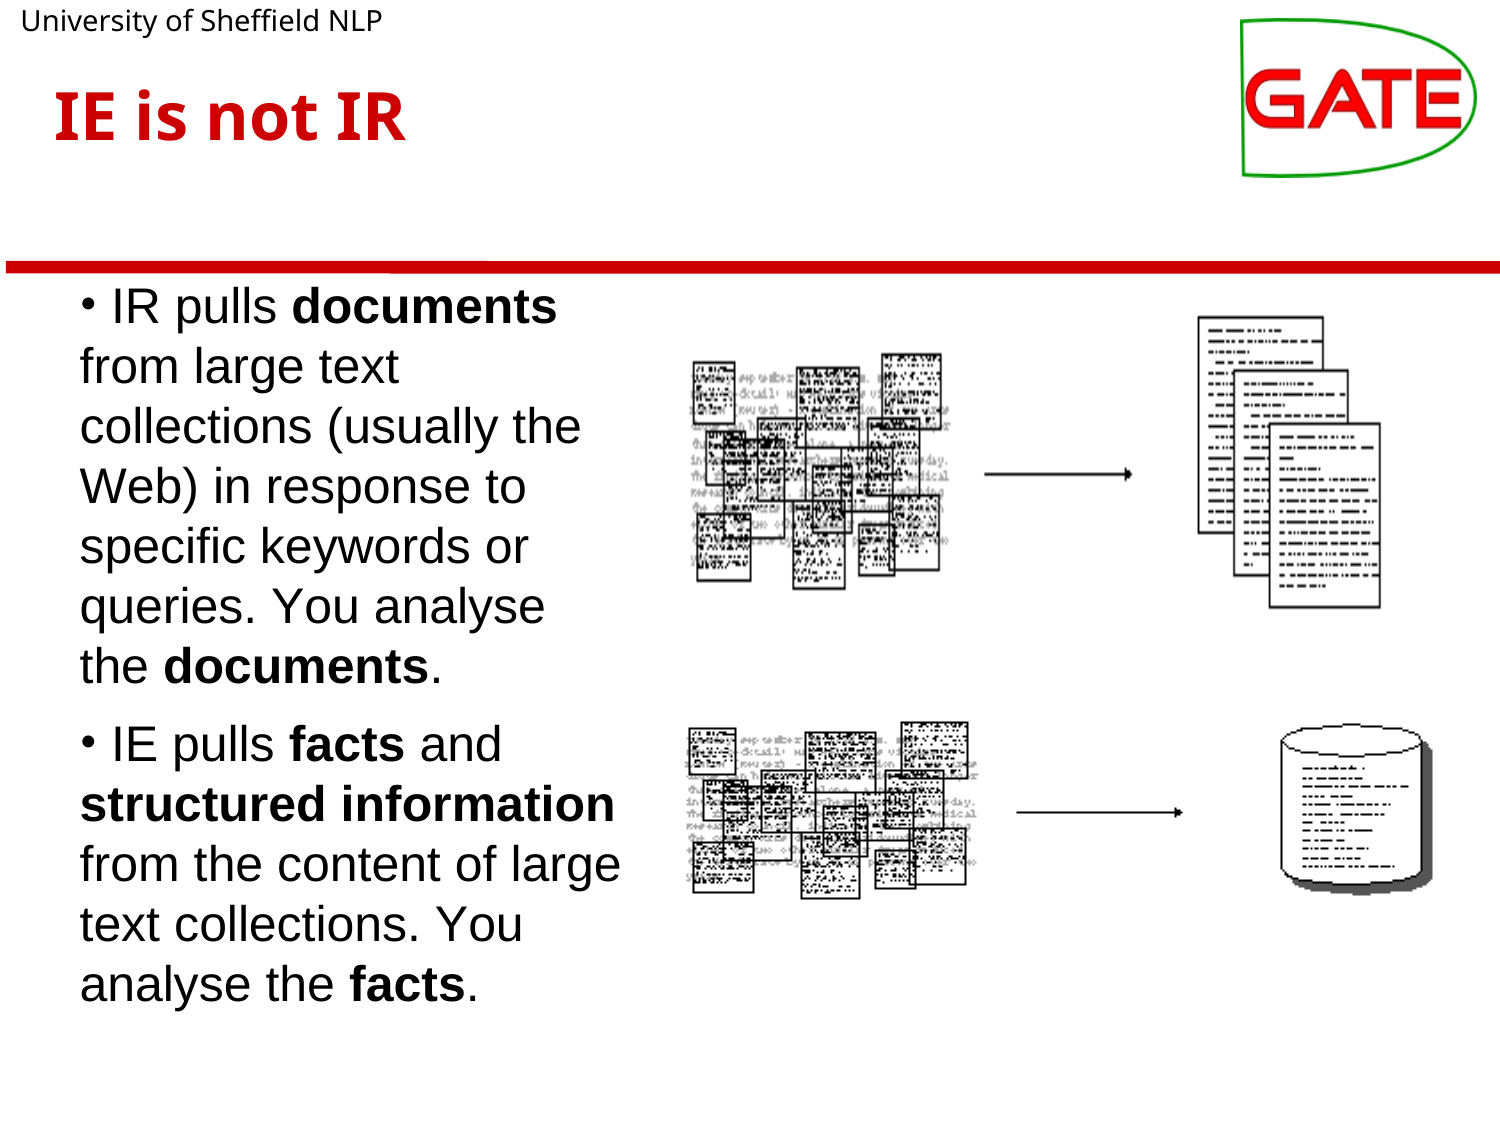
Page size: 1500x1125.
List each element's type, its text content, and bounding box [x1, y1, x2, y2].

picture [679, 301, 1390, 620]
text_box IR pulls documents from large text collections (usually the Web) in response to specific keywords or queries. You analyse the documents. [64, 265, 621, 853]
text_box IE pulls facts and structured information from the content of large text collections. You analyse the facts. [64, 704, 668, 1111]
picture [655, 698, 1453, 918]
picture [1240, 18, 1477, 178]
title IE is not IR [39, 20, 1389, 208]
